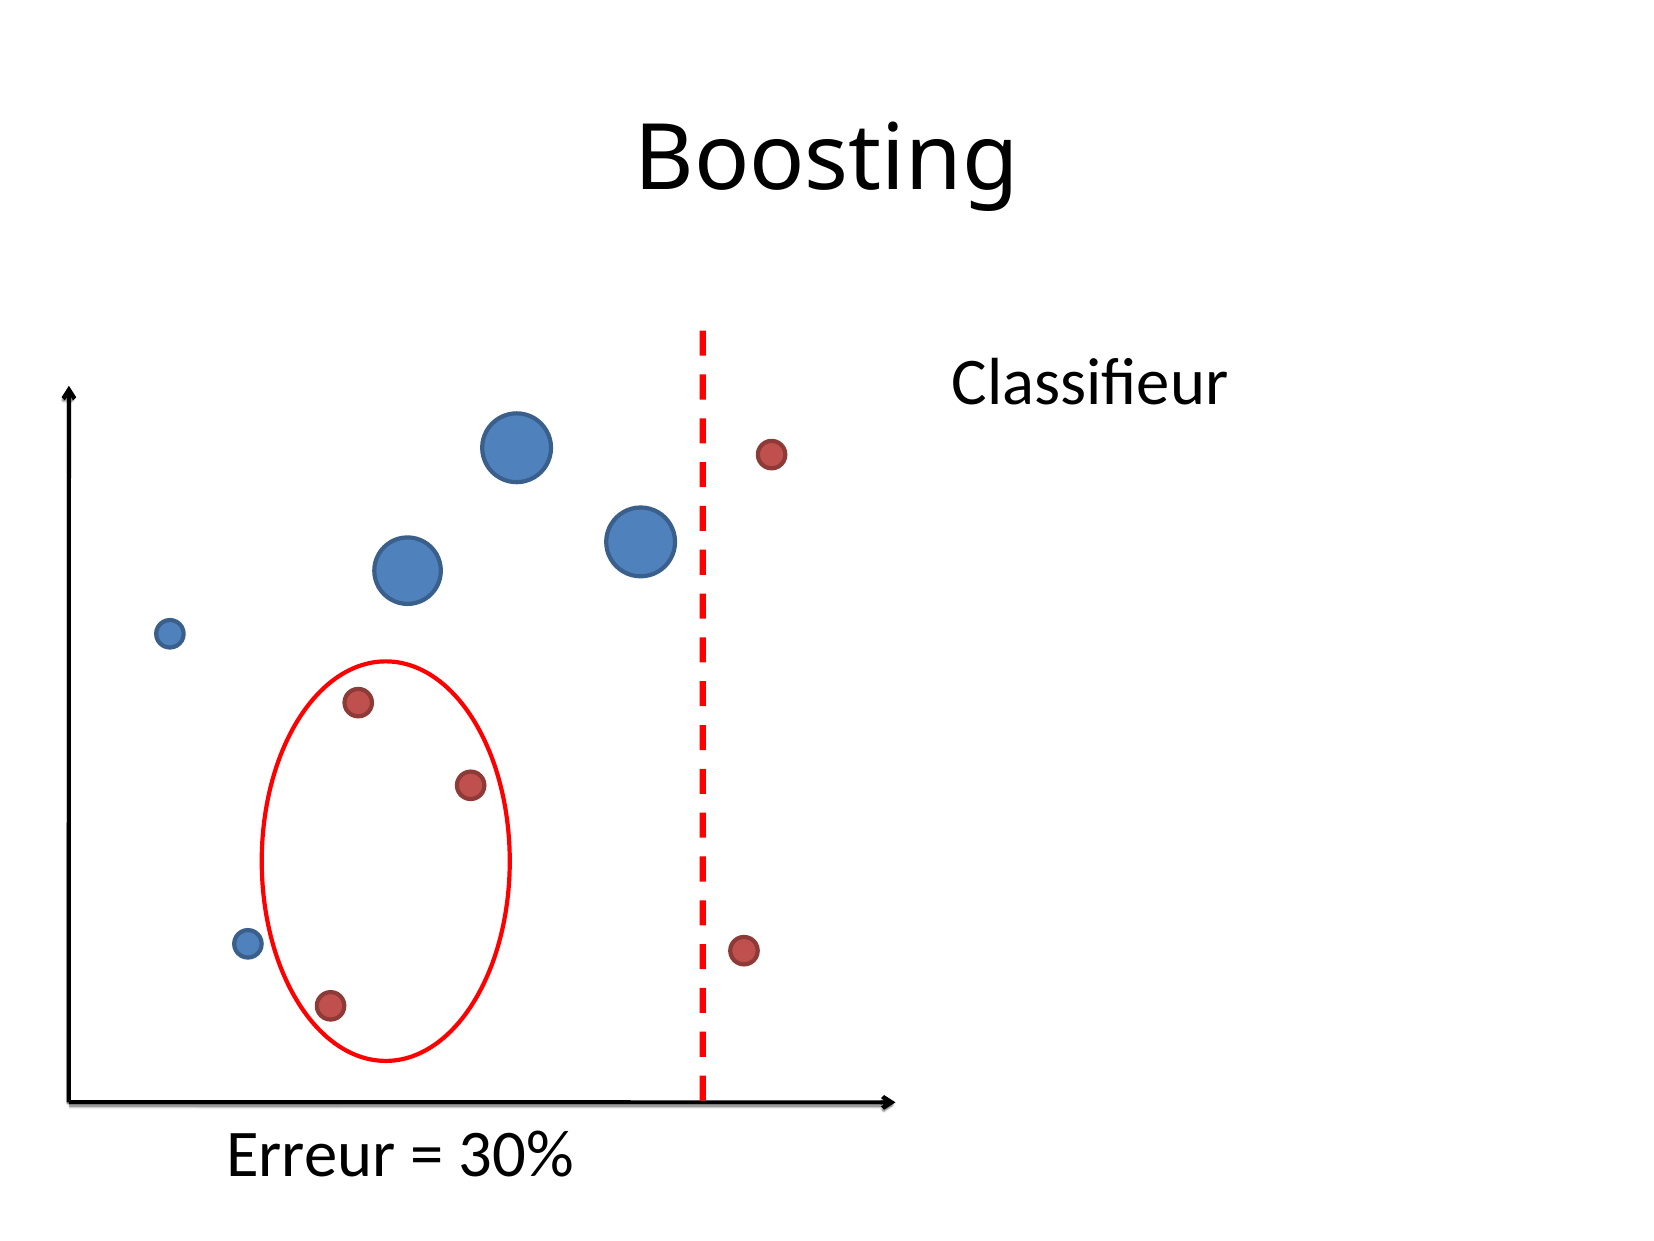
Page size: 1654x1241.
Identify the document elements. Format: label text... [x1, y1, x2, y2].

text_box [344, 688, 372, 717]
text_box Classifieur [936, 330, 1475, 426]
text_box [316, 992, 345, 1020]
text_box [606, 507, 676, 577]
text_box [456, 771, 485, 800]
text_box [234, 930, 262, 958]
text_box [730, 936, 758, 965]
text_box [374, 537, 441, 604]
text_box [757, 440, 786, 469]
text_box [156, 620, 184, 648]
text_box [482, 413, 552, 483]
title Boosting [82, 49, 1571, 257]
text_box Erreur = 30% [211, 1102, 717, 1198]
